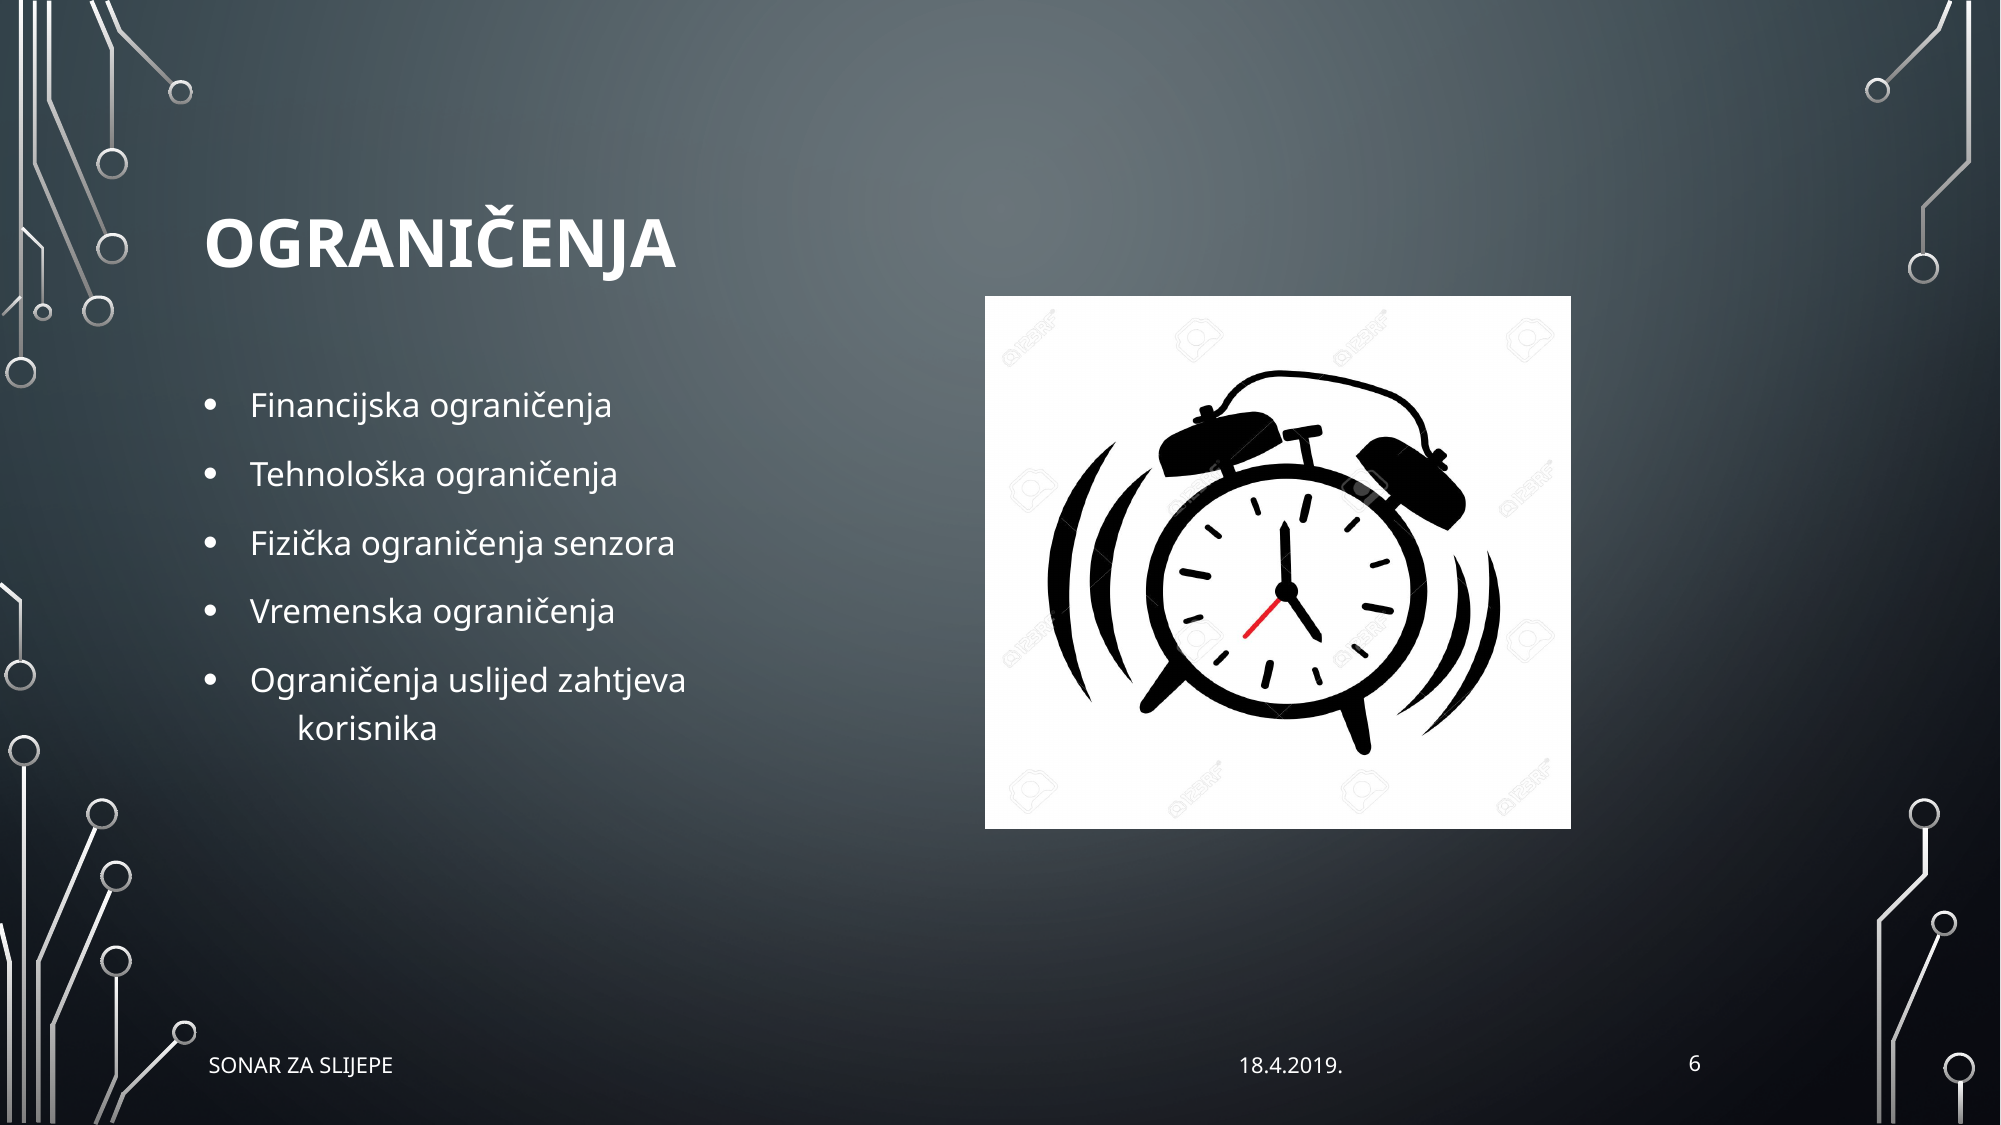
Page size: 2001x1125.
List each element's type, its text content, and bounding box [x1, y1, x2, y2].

list Financijska ograničenja Tehnološka ograničenja Fizička ograničenja senzora Vremenska ograničenja Ograničenja uslijed zahtjeva korisnika [188, 369, 821, 951]
picture [985, 296, 1571, 829]
text_box Sonar za slijepe [193, 1034, 1218, 1095]
text_box 18.4.2019. [1223, 1034, 1673, 1095]
text_box [1673, 1034, 1801, 1095]
title Ograničenja [188, 99, 821, 369]
